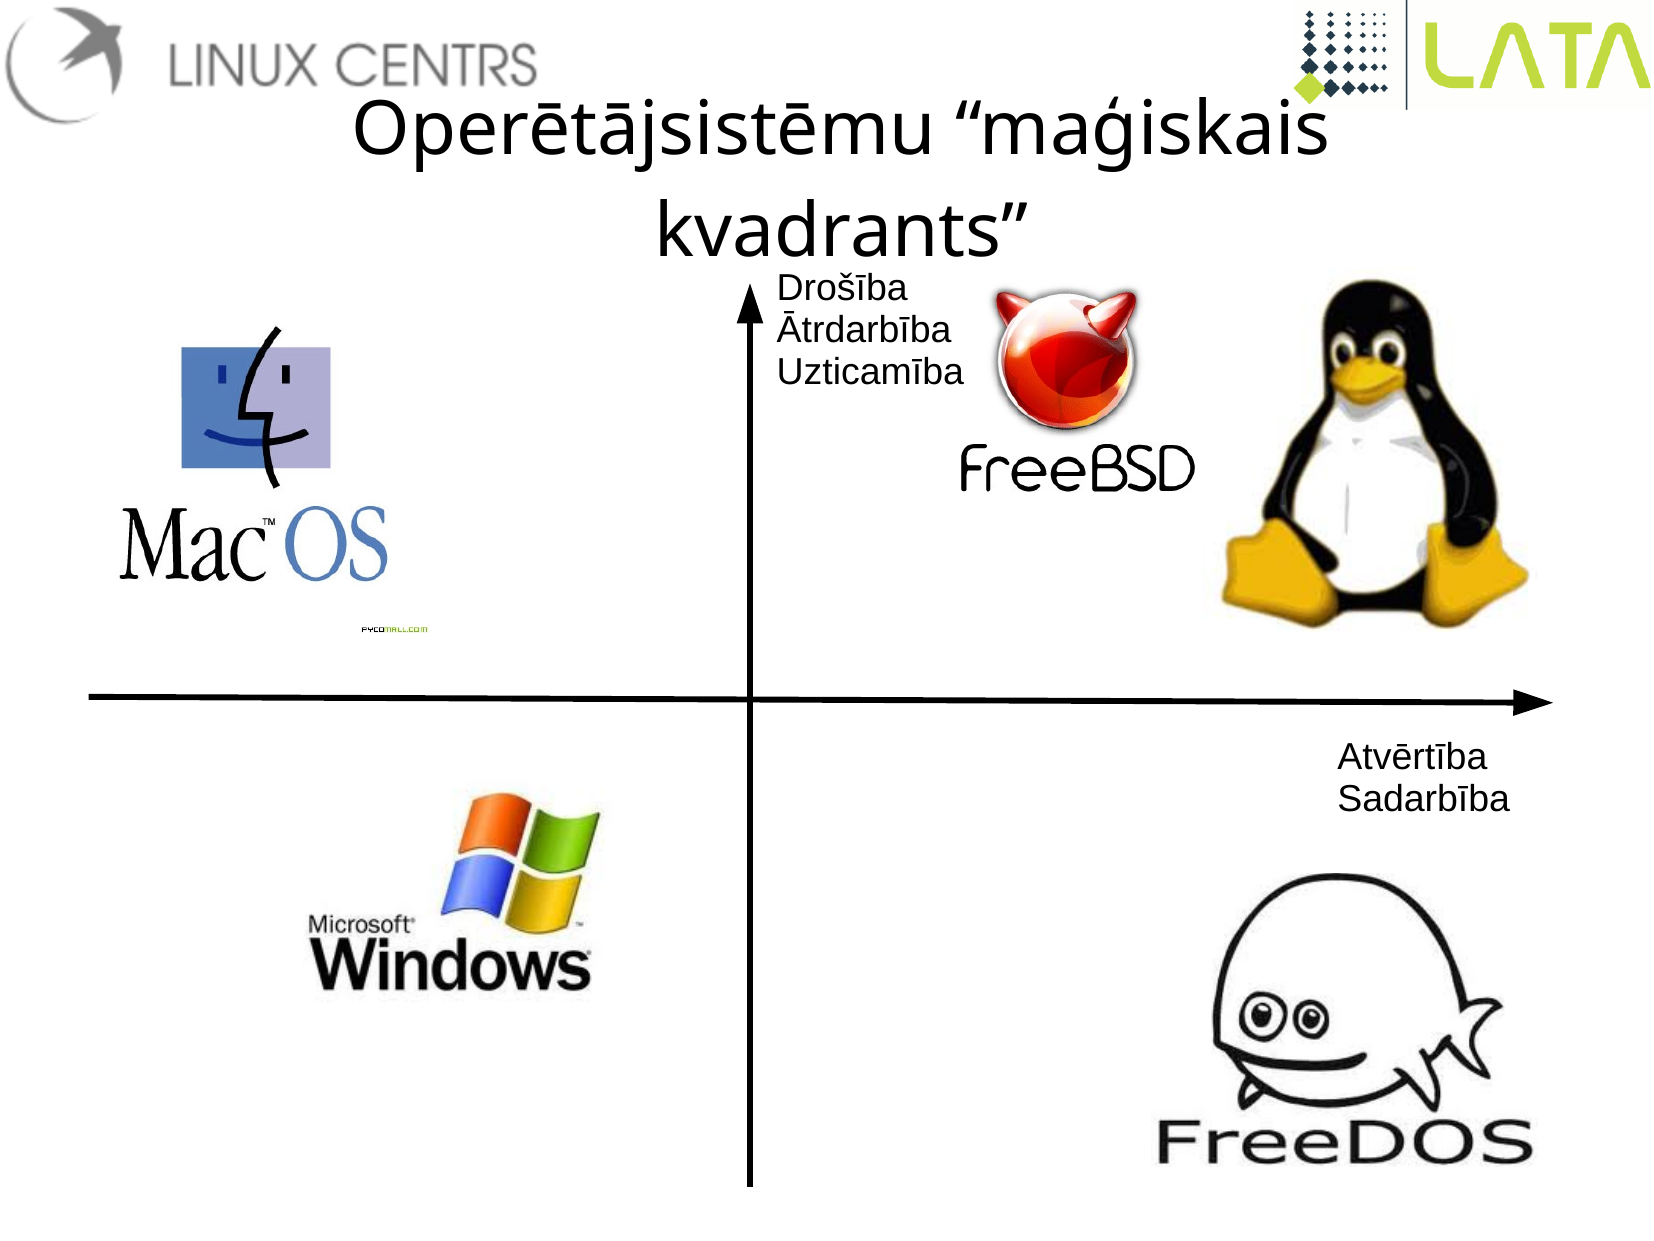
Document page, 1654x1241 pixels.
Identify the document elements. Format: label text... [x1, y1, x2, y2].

picture [938, 259, 1542, 632]
picture [1293, 0, 1651, 110]
picture [70, 277, 431, 637]
picture [1151, 873, 1538, 1176]
picture [253, 739, 656, 1046]
title Operētājsistēmu “maģiskais kvadrants” [159, 118, 1524, 235]
picture [364, 106, 397, 118]
text_box Drošība Ātrdarbība Uzticamība [761, 259, 1004, 401]
text_box Atvērtība Sadarbība [1322, 728, 1565, 827]
picture [0, 3, 556, 127]
